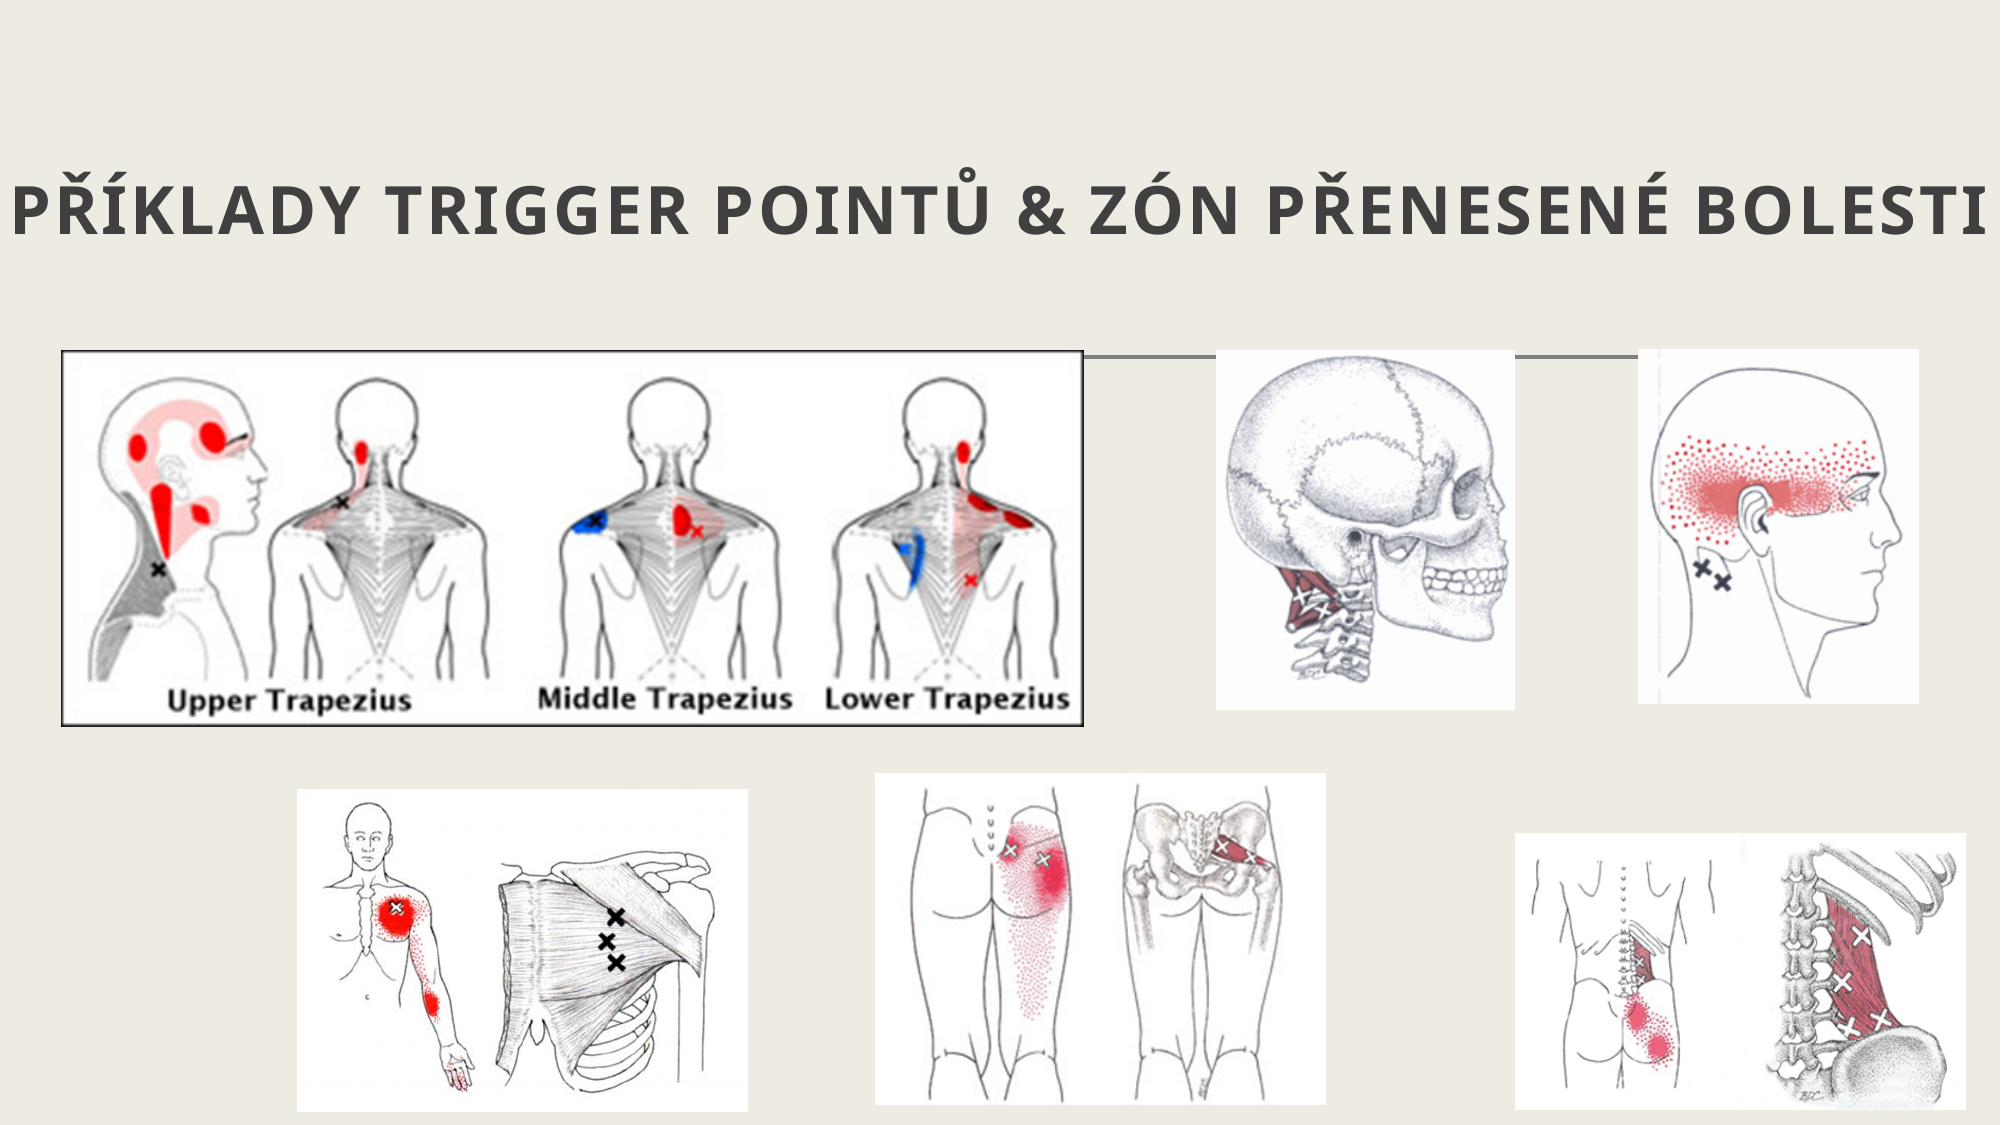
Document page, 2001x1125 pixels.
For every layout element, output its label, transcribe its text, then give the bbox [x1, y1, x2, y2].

picture [1515, 834, 1966, 1110]
picture [1638, 349, 1919, 704]
picture [875, 773, 1326, 1105]
title PŘÍKLADY TRIGGER POINTŮ & ZÓN PŘENESENÉ BOLESTI [0, 76, 2000, 263]
picture [61, 350, 1084, 727]
picture [297, 789, 748, 1112]
picture [1216, 350, 1515, 710]
